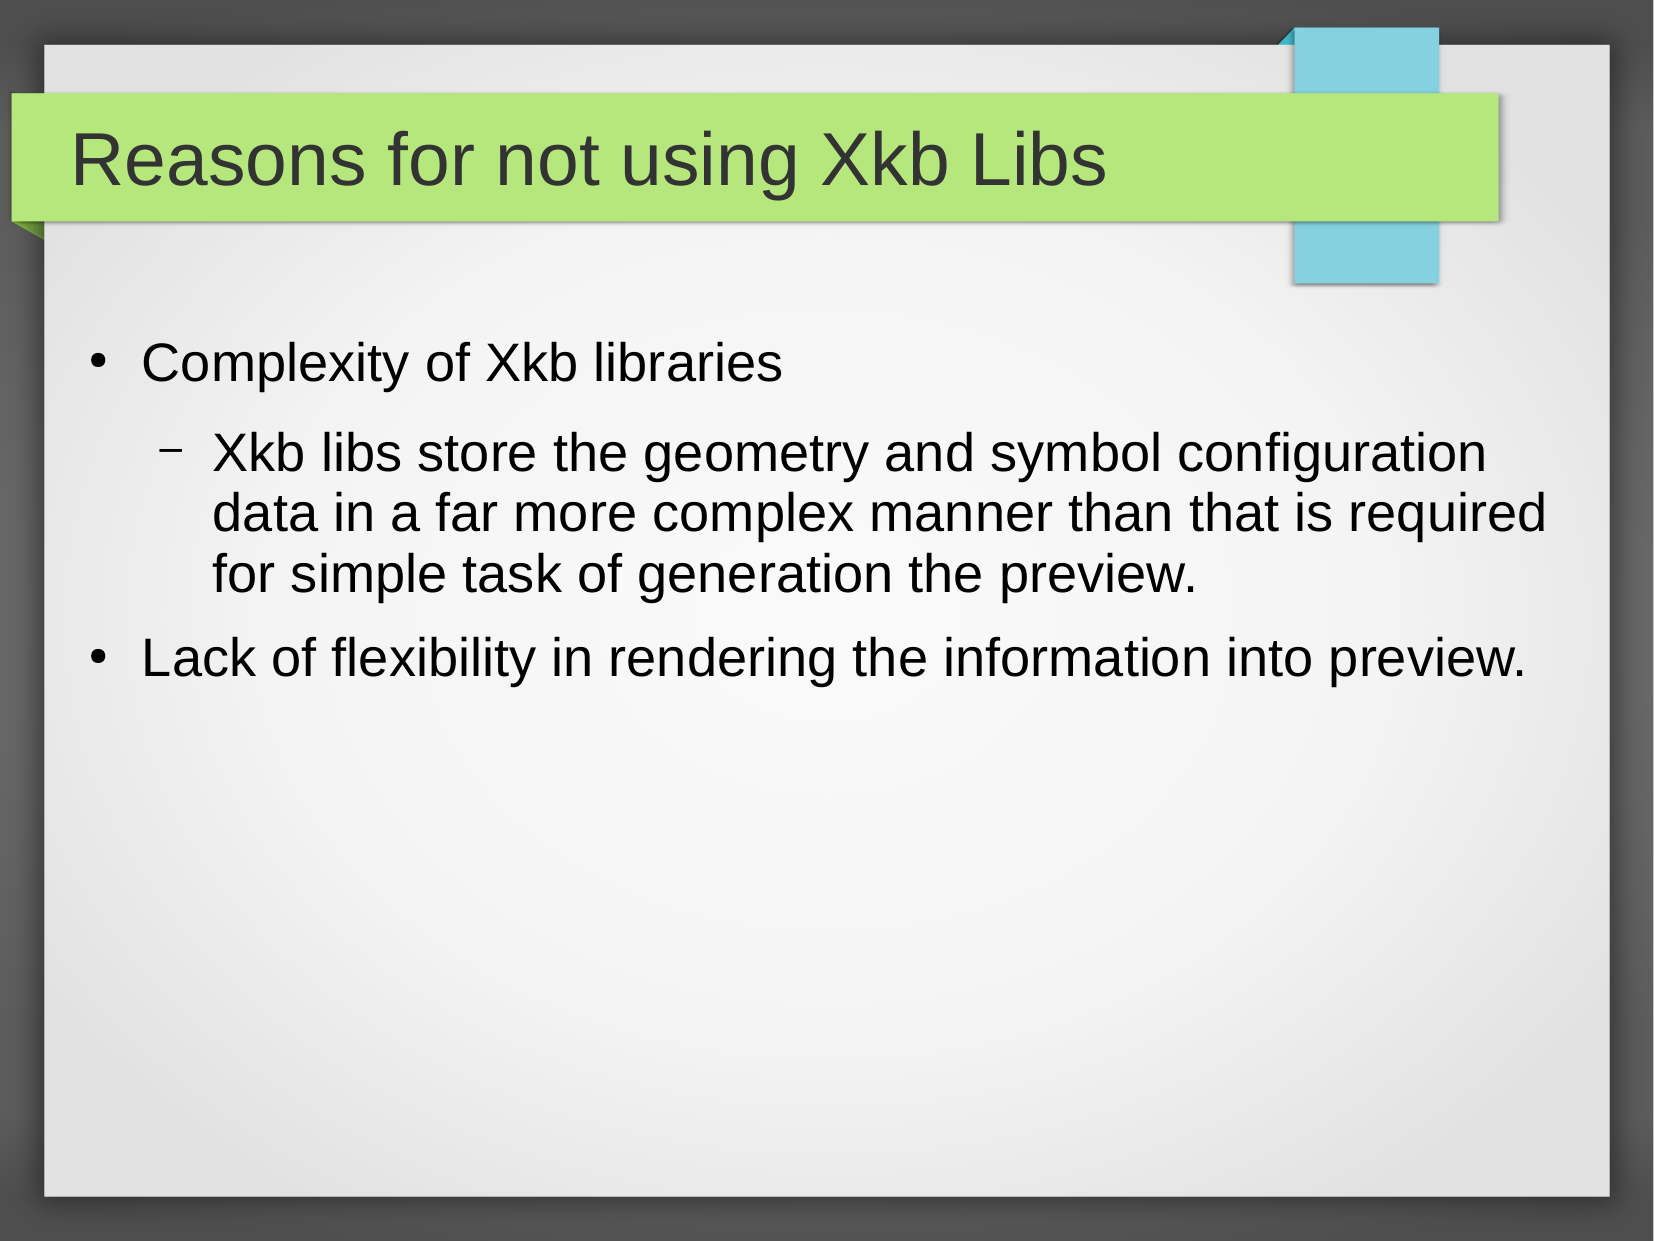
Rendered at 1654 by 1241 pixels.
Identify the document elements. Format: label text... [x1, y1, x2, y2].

picture [0, 0, 1654, 1241]
title Reasons for not using Xkb Libs [70, 106, 1229, 213]
list Complexity of Xkb libraries Xkb libs store the geometry and symbol configuration data in a far more complex manner than that is required for simple task of generation the preview. Lack of flexibility in rendering the information into preview. [70, 331, 1560, 1052]
